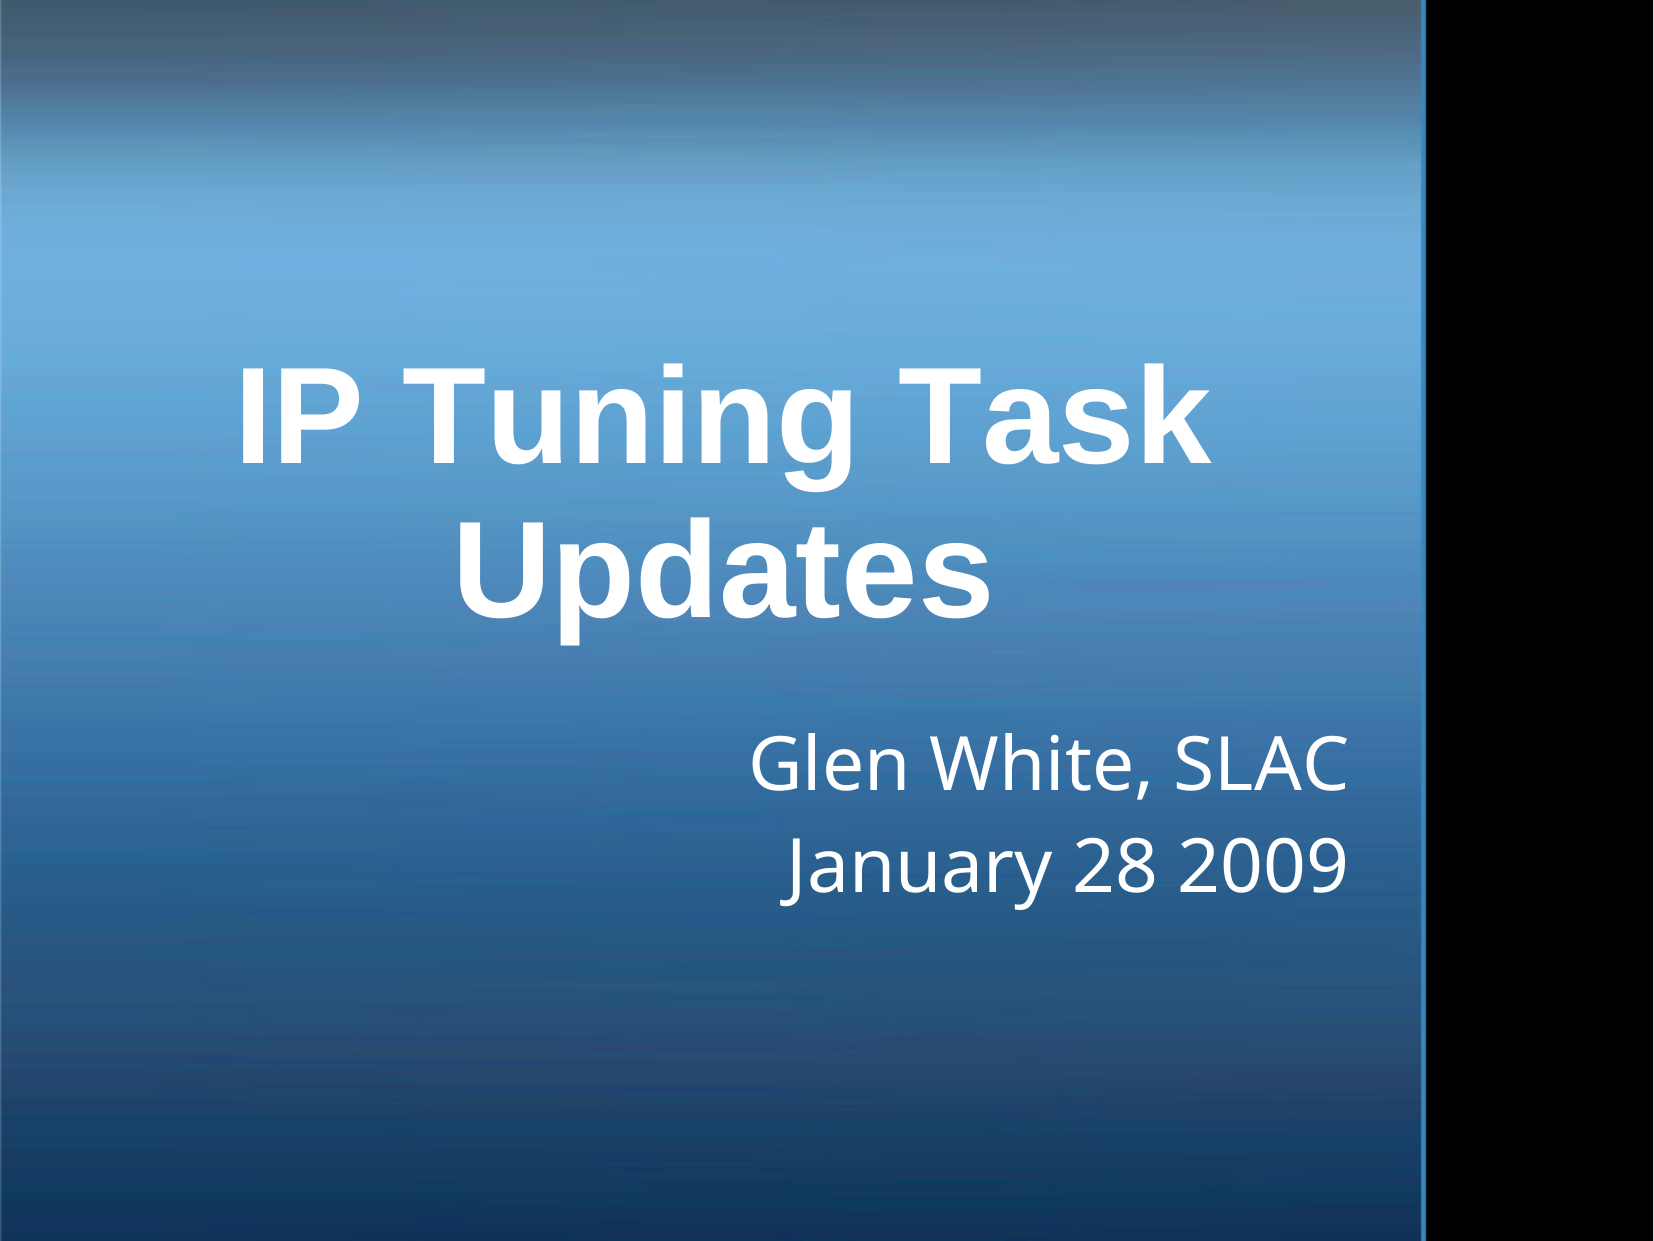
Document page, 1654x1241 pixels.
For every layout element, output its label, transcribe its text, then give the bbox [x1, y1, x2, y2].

picture [0, 0, 1654, 1241]
title IP Tuning Task Updates [0, 315, 1448, 670]
title Glen White, SLAC January 28 2009 [406, 725, 1351, 901]
